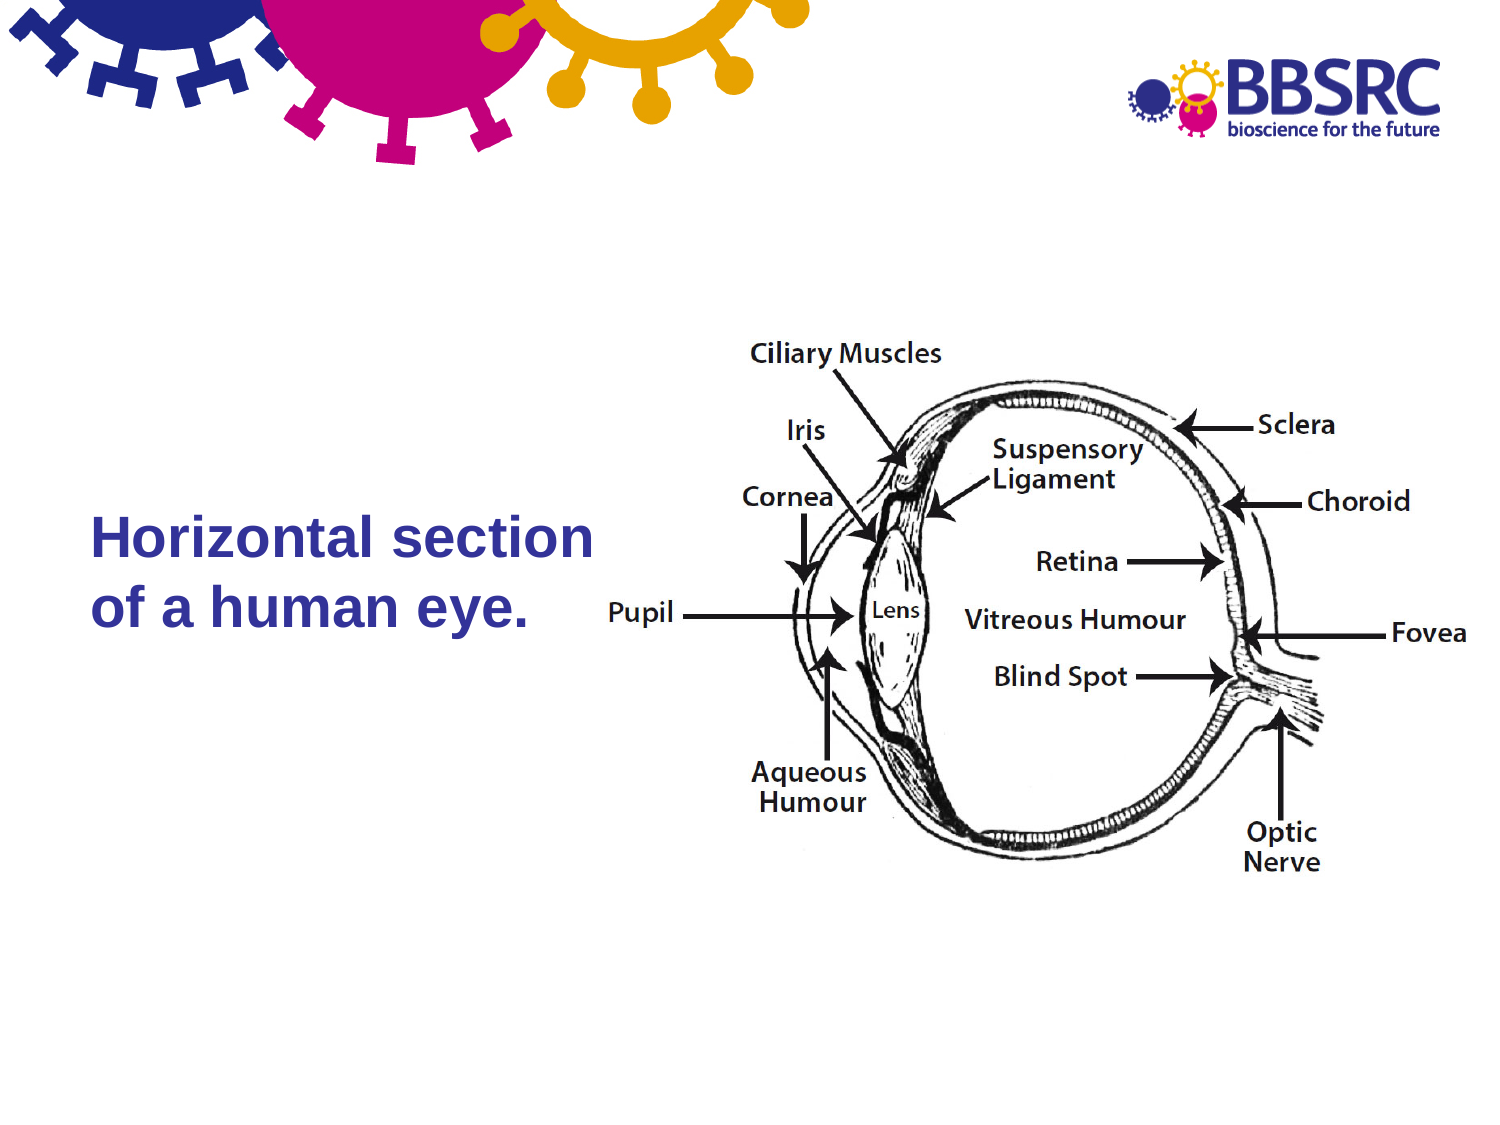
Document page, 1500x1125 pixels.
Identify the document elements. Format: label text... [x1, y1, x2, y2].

list Horizontal section of a human eye. [75, 235, 632, 1005]
picture [632, 326, 1483, 906]
